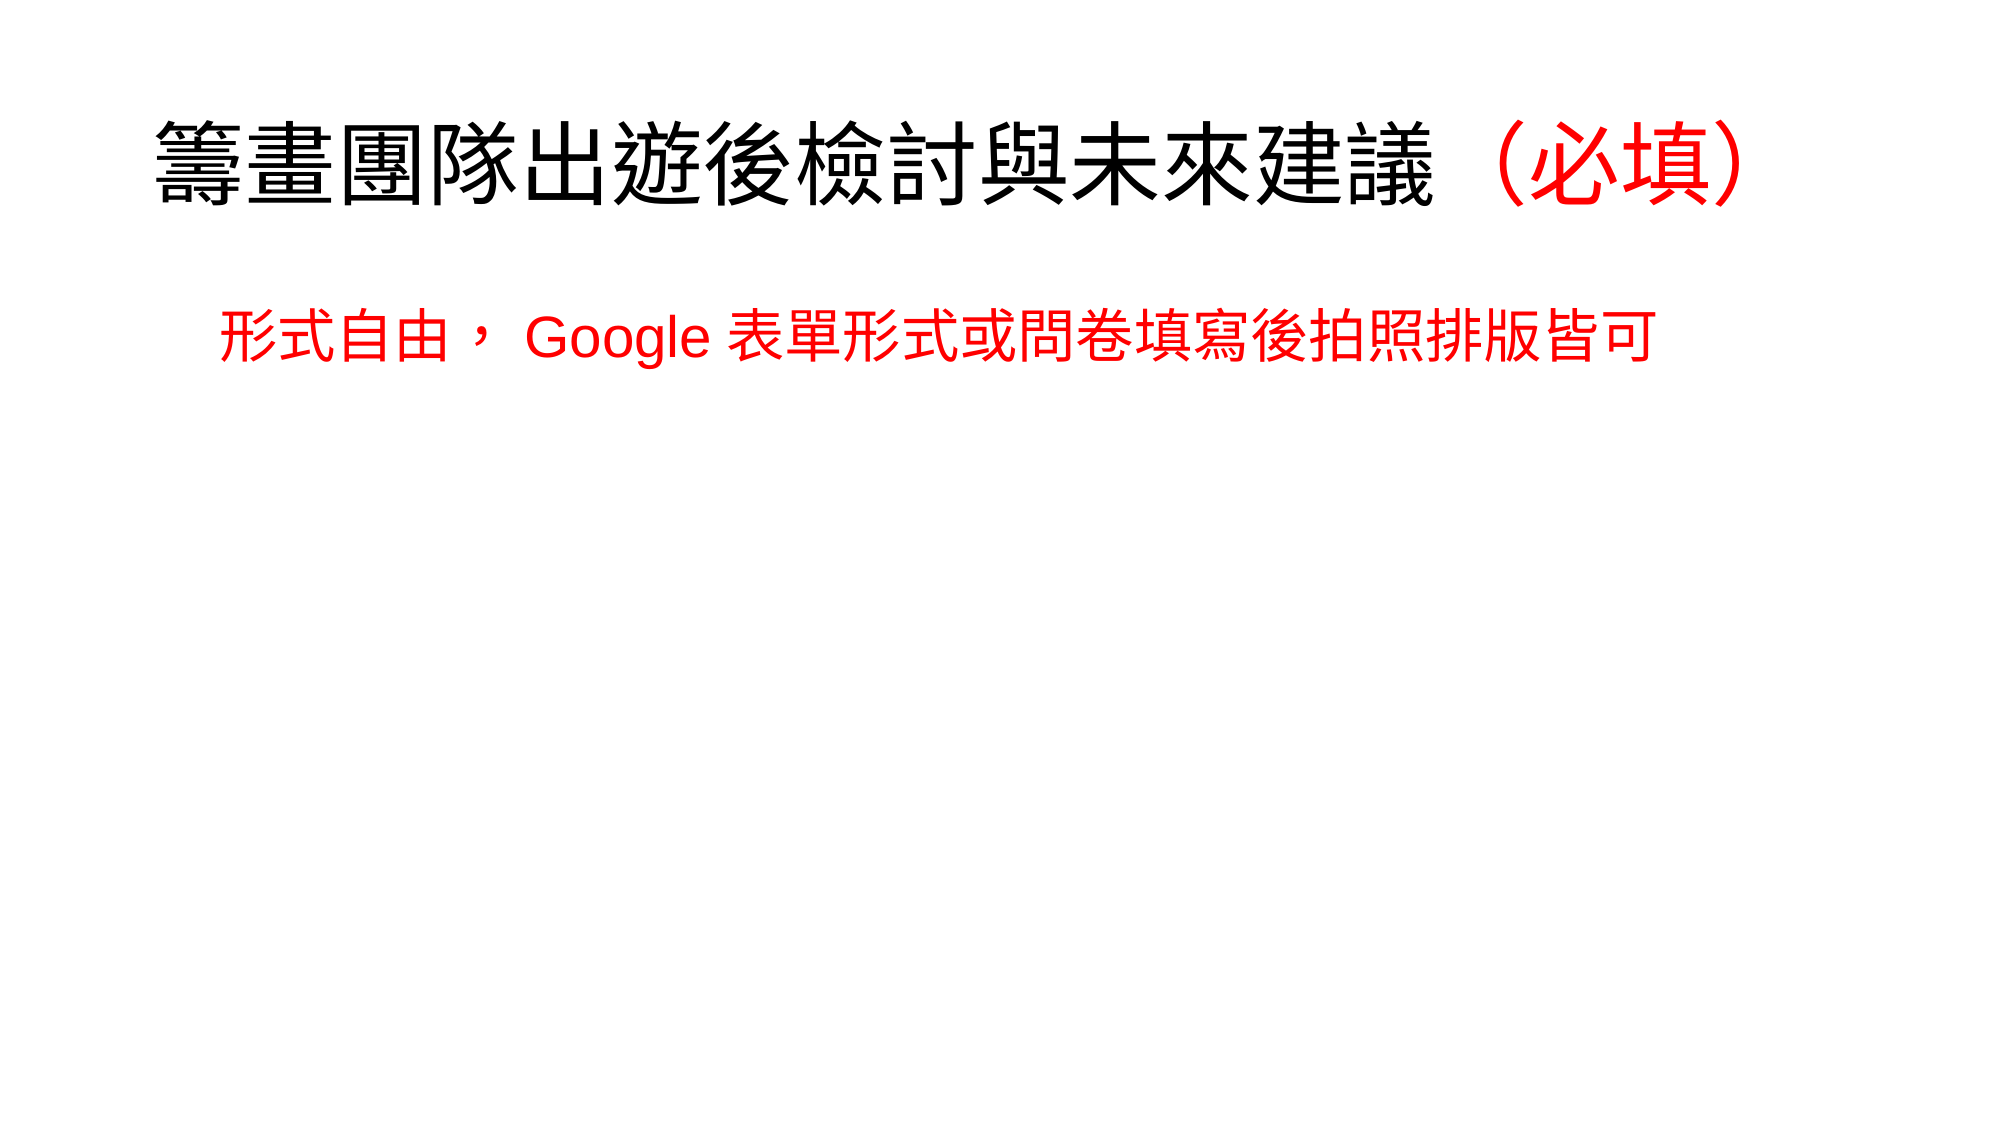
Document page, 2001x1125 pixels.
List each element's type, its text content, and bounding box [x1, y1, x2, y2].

title 籌畫團隊出遊後檢討與未來建議（必填） [137, 59, 1863, 278]
list 形式自由，Google表單形式或問卷填寫後拍照排版皆可 [137, 299, 1863, 1014]
